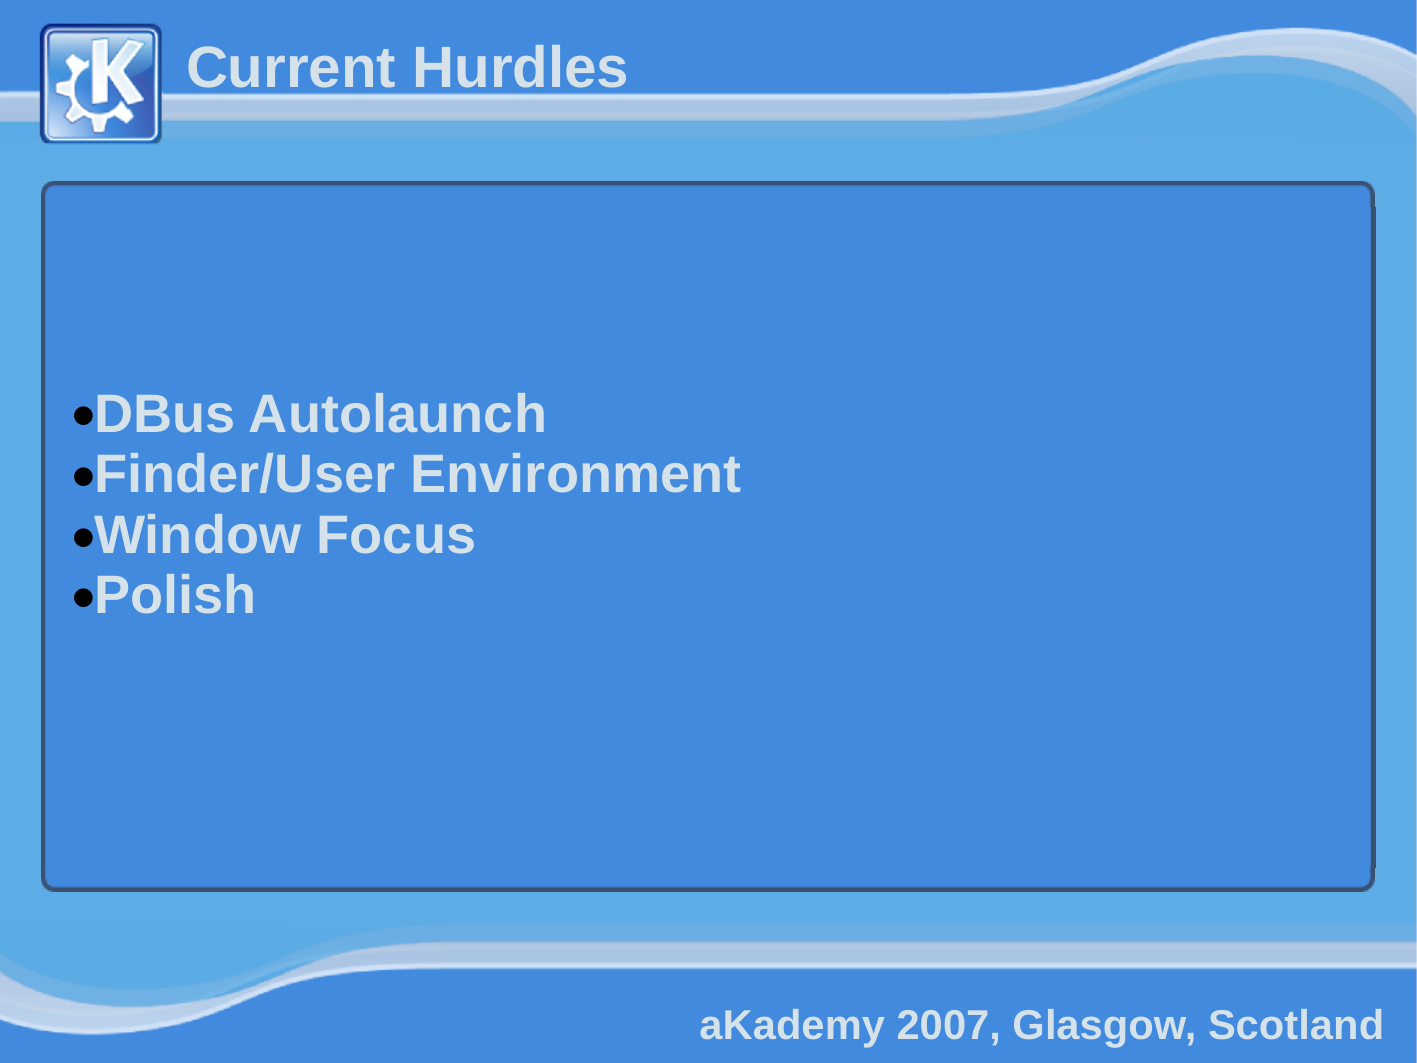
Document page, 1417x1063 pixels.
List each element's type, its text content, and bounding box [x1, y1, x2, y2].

text_box Current Hurdles [171, 27, 1048, 105]
text_box DBus Autolaunch Finder/User Environment Window Focus Polish [58, 194, 1359, 881]
picture [0, 0, 1417, 1063]
